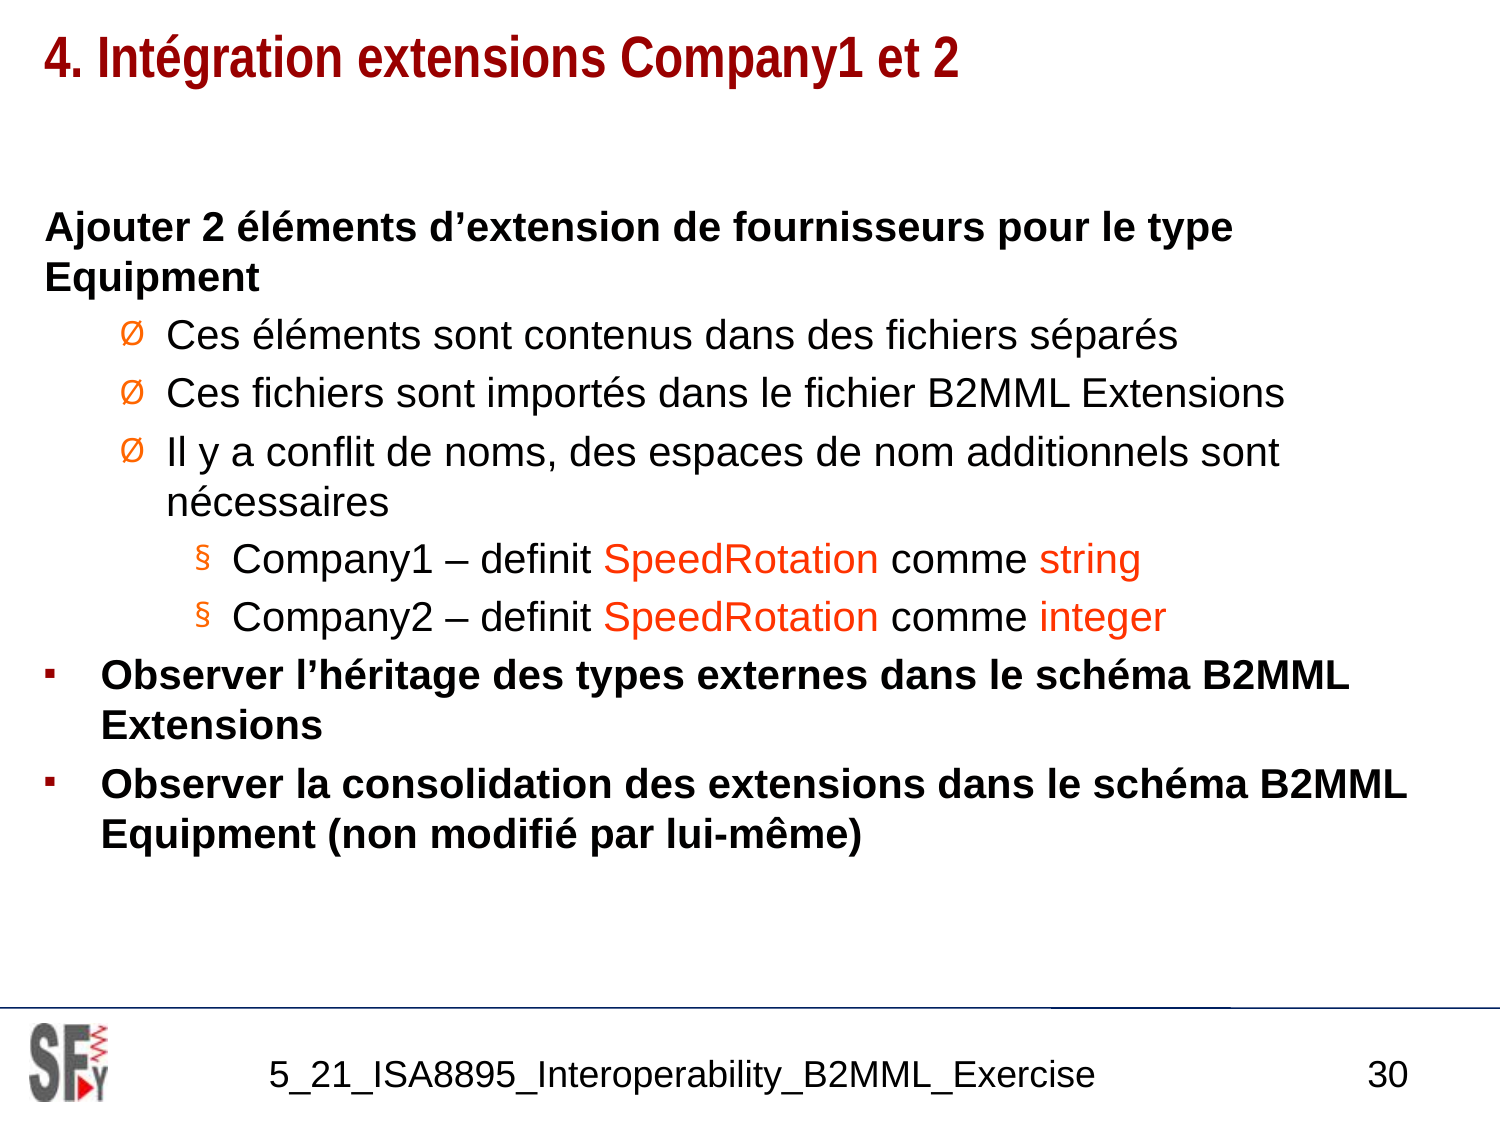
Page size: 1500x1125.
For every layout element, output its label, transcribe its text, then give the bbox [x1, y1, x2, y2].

footer 5_21_ISA8895_Interoperability_B2MML_Exercise [253, 1034, 1336, 1103]
picture [29, 1023, 108, 1102]
list Ajouter 2 éléments d’extension de fournisseurs pour le type Equipment Ces éléments sont contenus dans des fichiers séparés Ces fichiers sont importés dans le fichier B2MML Extensions Il y a conflit de noms, des espaces de nom additionnels sont nécessaires Company1 – definit SpeedRotation comme string Company2 – definit SpeedRotation comme integer Observer l’héritage des types externes dans le schéma B2MML Extensions Observer la consolidation des extensions dans le schéma B2MML Equipment (non modifié par lui-même) [29, 184, 1471, 988]
title 4. Intégration extensions Company1 et 2 [29, 12, 1471, 138]
slide_number <numéro> [1352, 1034, 1490, 1103]
